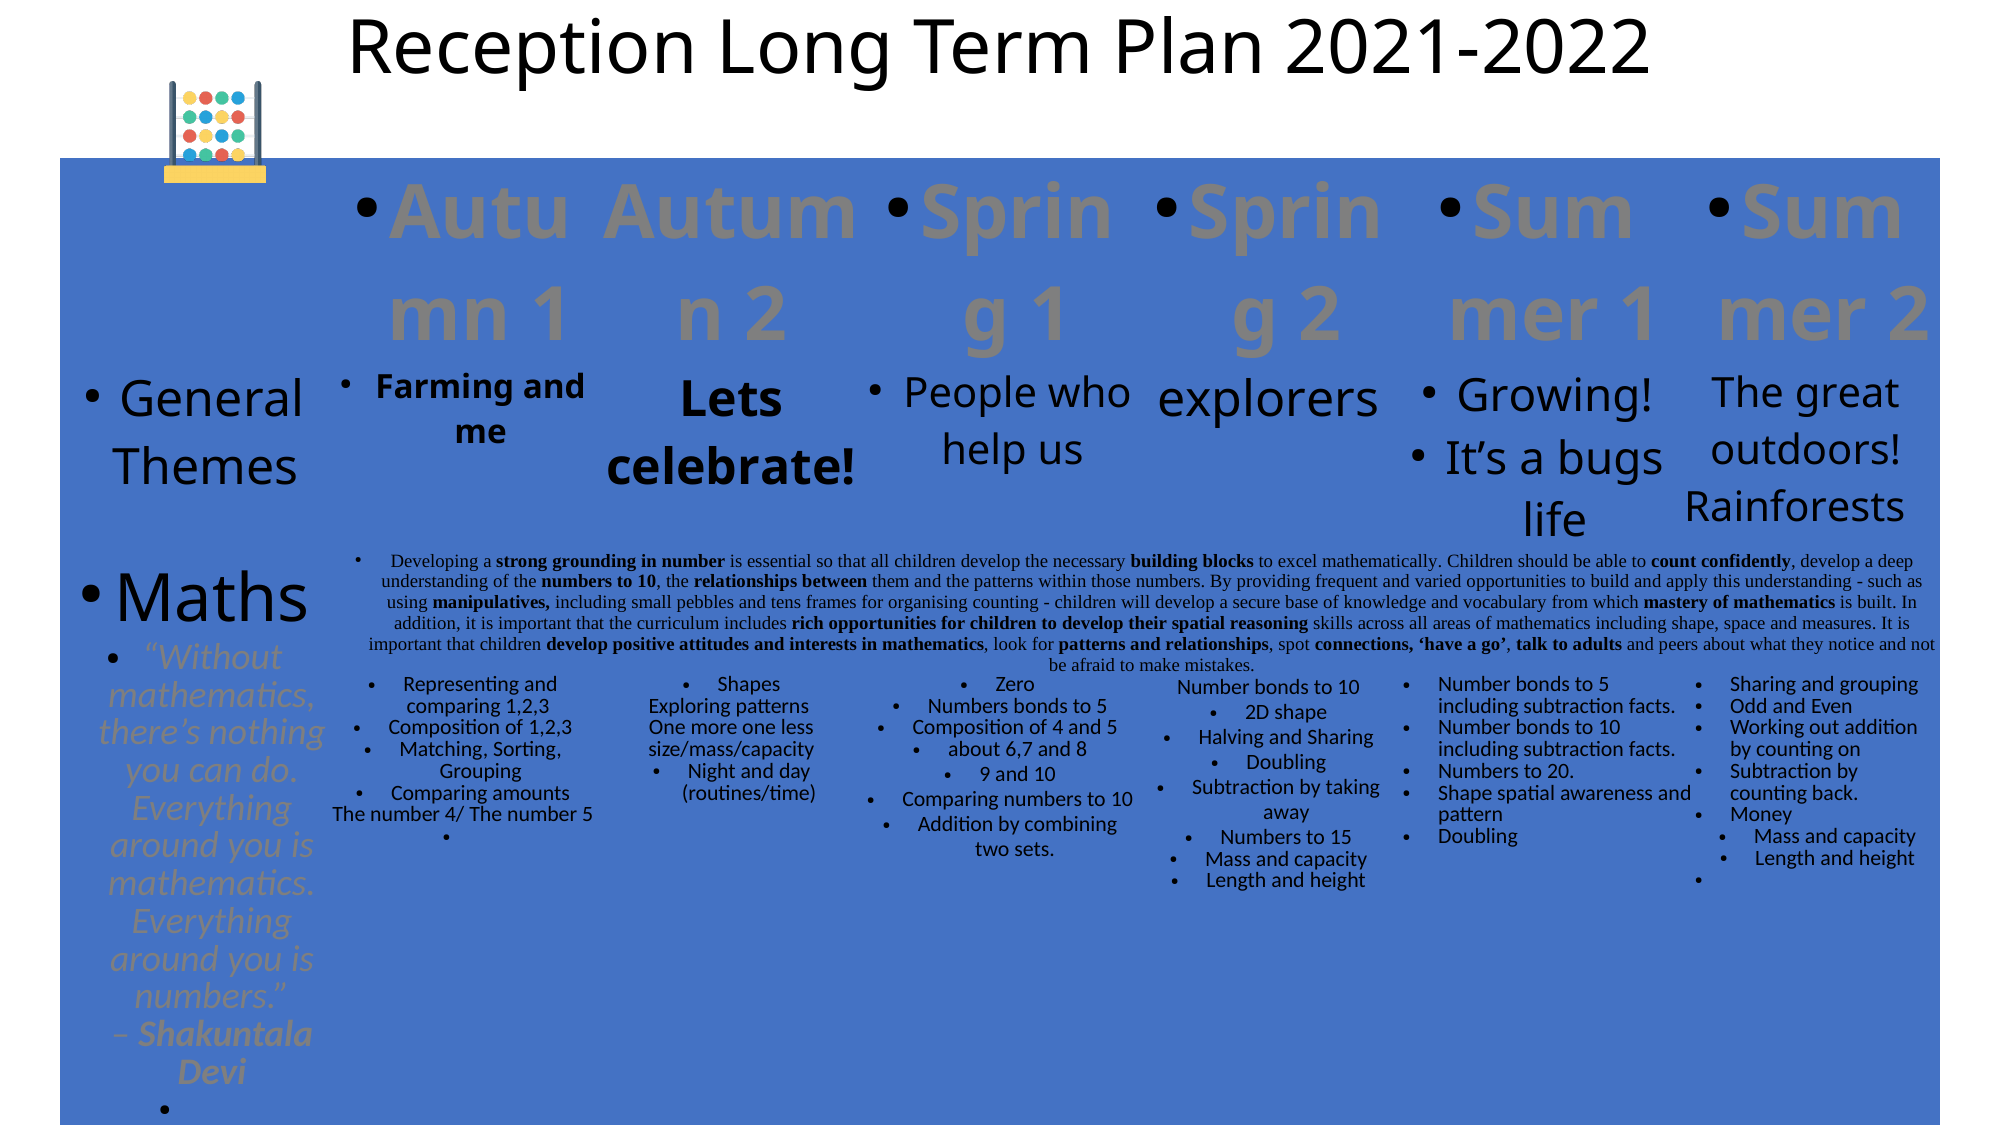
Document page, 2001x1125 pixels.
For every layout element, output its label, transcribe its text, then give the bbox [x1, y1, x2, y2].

table_cell explorers [1134, 363, 1403, 550]
text_box Reception Long Term Plan 2021-2022 [137, 0, 1863, 98]
table_cell People who help us [866, 363, 1134, 550]
table_cell Number bonds to 5 including subtraction facts. Number bonds to 10 including subtraction facts. Numbers to 20. Shape spatial awareness and pattern Doubling [1403, 675, 1695, 1125]
table_cell Farming and me [329, 363, 597, 550]
table_cell Number bonds to 10 2D shape Halving and Sharing Doubling Subtraction by taking away Numbers to 15 Mass and capacity Length and height [1134, 675, 1403, 1125]
table_cell Shapes Exploring patterns One more one less size/mass/capacity Night and day (routines/time) [597, 675, 866, 1125]
table_header Spring 1 [866, 158, 1134, 363]
table_cell Sharing and grouping Odd and Even Working out addition by counting on Subtraction by counting back. Money Mass and capacity Length and height [1695, 675, 1940, 1125]
table_cell Lets celebrate! [597, 363, 866, 550]
table_cell Developing a strong grounding in number is essential so that all children develop the necessary building blocks to excel mathematically. Children should be able to count confidently, develop a deep understanding of the numbers to 10, the relationships between them and the patterns within those numbers. By providing frequent and varied opportunities to build and apply this understanding - such as using manipulatives, including small pebbles and tens frames for organising counting - children will develop a secure base of knowledge and vocabulary from which mastery of mathematics is built. In addition, it is important that the curriculum includes rich opportunities for children to develop their spatial reasoning skills across all areas of mathematics including shape, space and measures. It is important that children develop positive attitudes and interests in mathematics, look for patterns and relationships, spot connections, ‘have a go’, talk to adults and peers about what they notice and not be afraid to make mistakes. [329, 550, 1940, 675]
table_cell Representing and comparing 1,2,3 Composition of 1,2,3 Matching, Sorting, Grouping Comparing amounts The number 4/ The number 5 [329, 675, 597, 1125]
table_header Summer 2 [1671, 158, 1940, 363]
table_header Autumn 2 [597, 158, 866, 363]
table_cell Maths “Without mathematics, there’s nothing you can do. Everything around you is mathematics. Everything around you is numbers.” – Shakuntala Devi [60, 550, 329, 1125]
table_cell The great outdoors! Rainforests [1671, 363, 1940, 550]
table_header Spring 2 [1134, 158, 1403, 363]
table_header Autumn 1 [329, 158, 597, 363]
table_cell Growing! It’s a bugs life [1403, 363, 1671, 550]
table_header [60, 158, 329, 363]
table_cell Zero Numbers bonds to 5 Composition of 4 and 5 about 6,7 and 8 9 and 10 Comparing numbers to 10 Addition by combining two sets. [866, 675, 1134, 1125]
picture [164, 81, 266, 183]
table_header Summer 1 [1403, 158, 1671, 363]
table_cell General Themes [60, 363, 329, 550]
